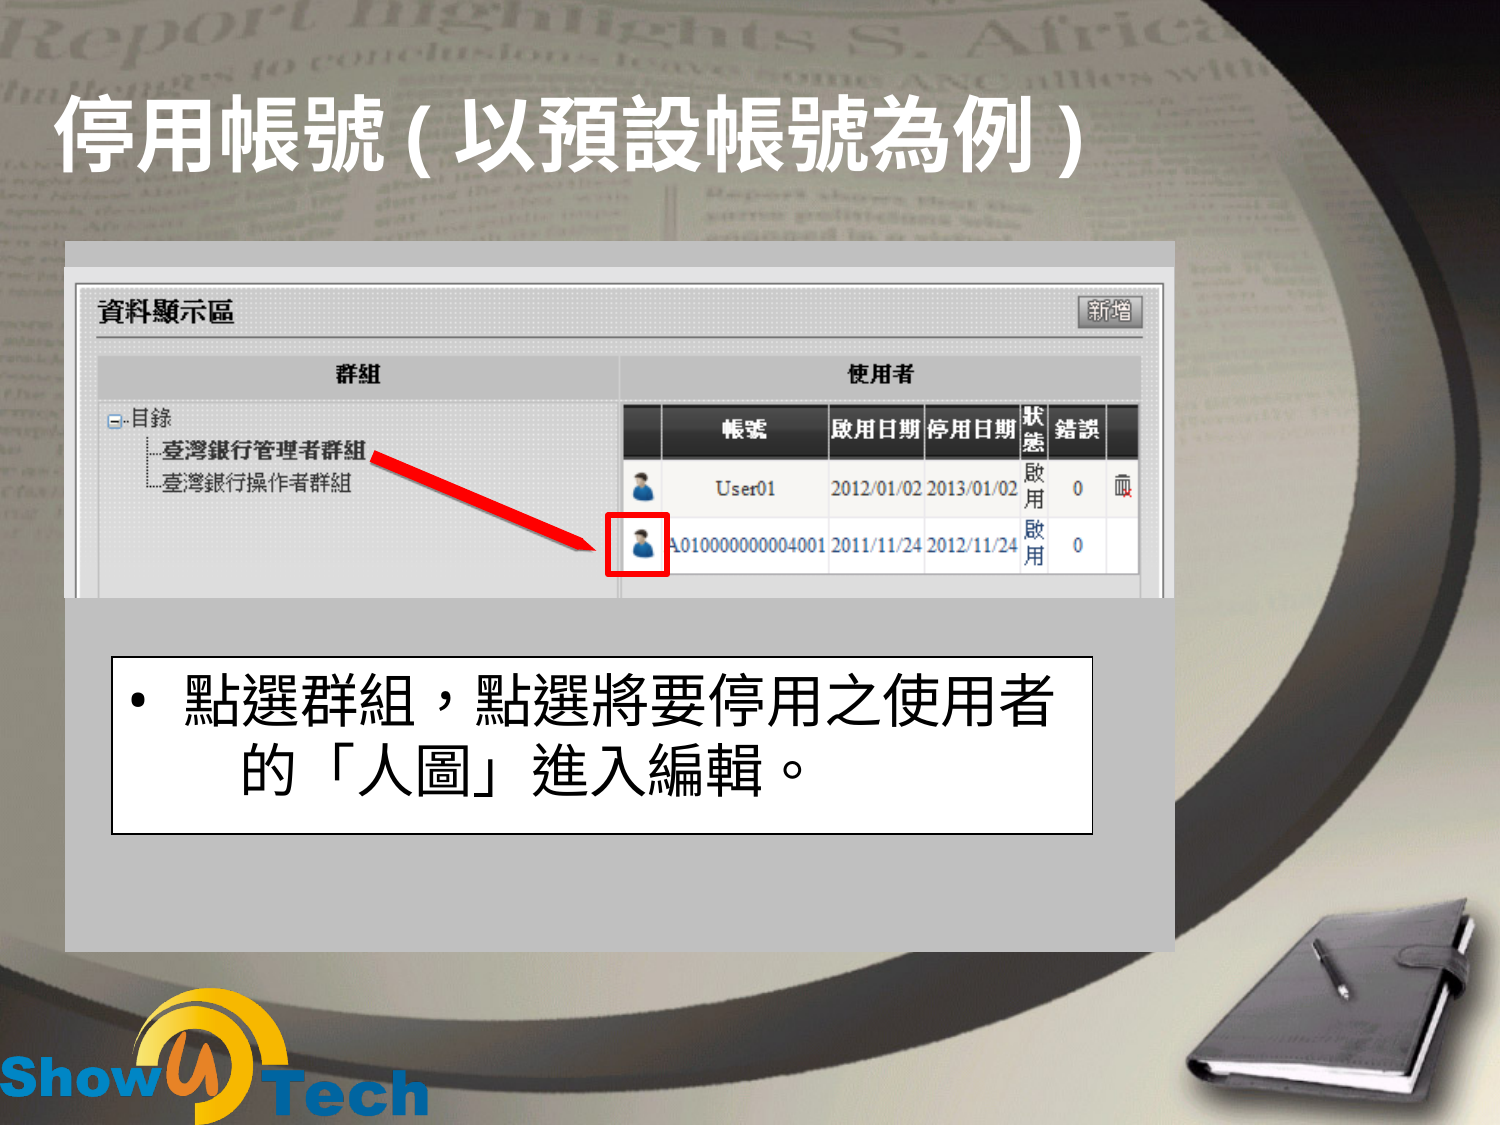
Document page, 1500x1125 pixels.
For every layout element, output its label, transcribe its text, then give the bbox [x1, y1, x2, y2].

list 點選群組，點選將要停用之使用者的「人圖」進入編輯。 [112, 657, 1093, 835]
title 停用帳號(以預設帳號為例) [37, 75, 1163, 175]
picture [64, 267, 1174, 598]
